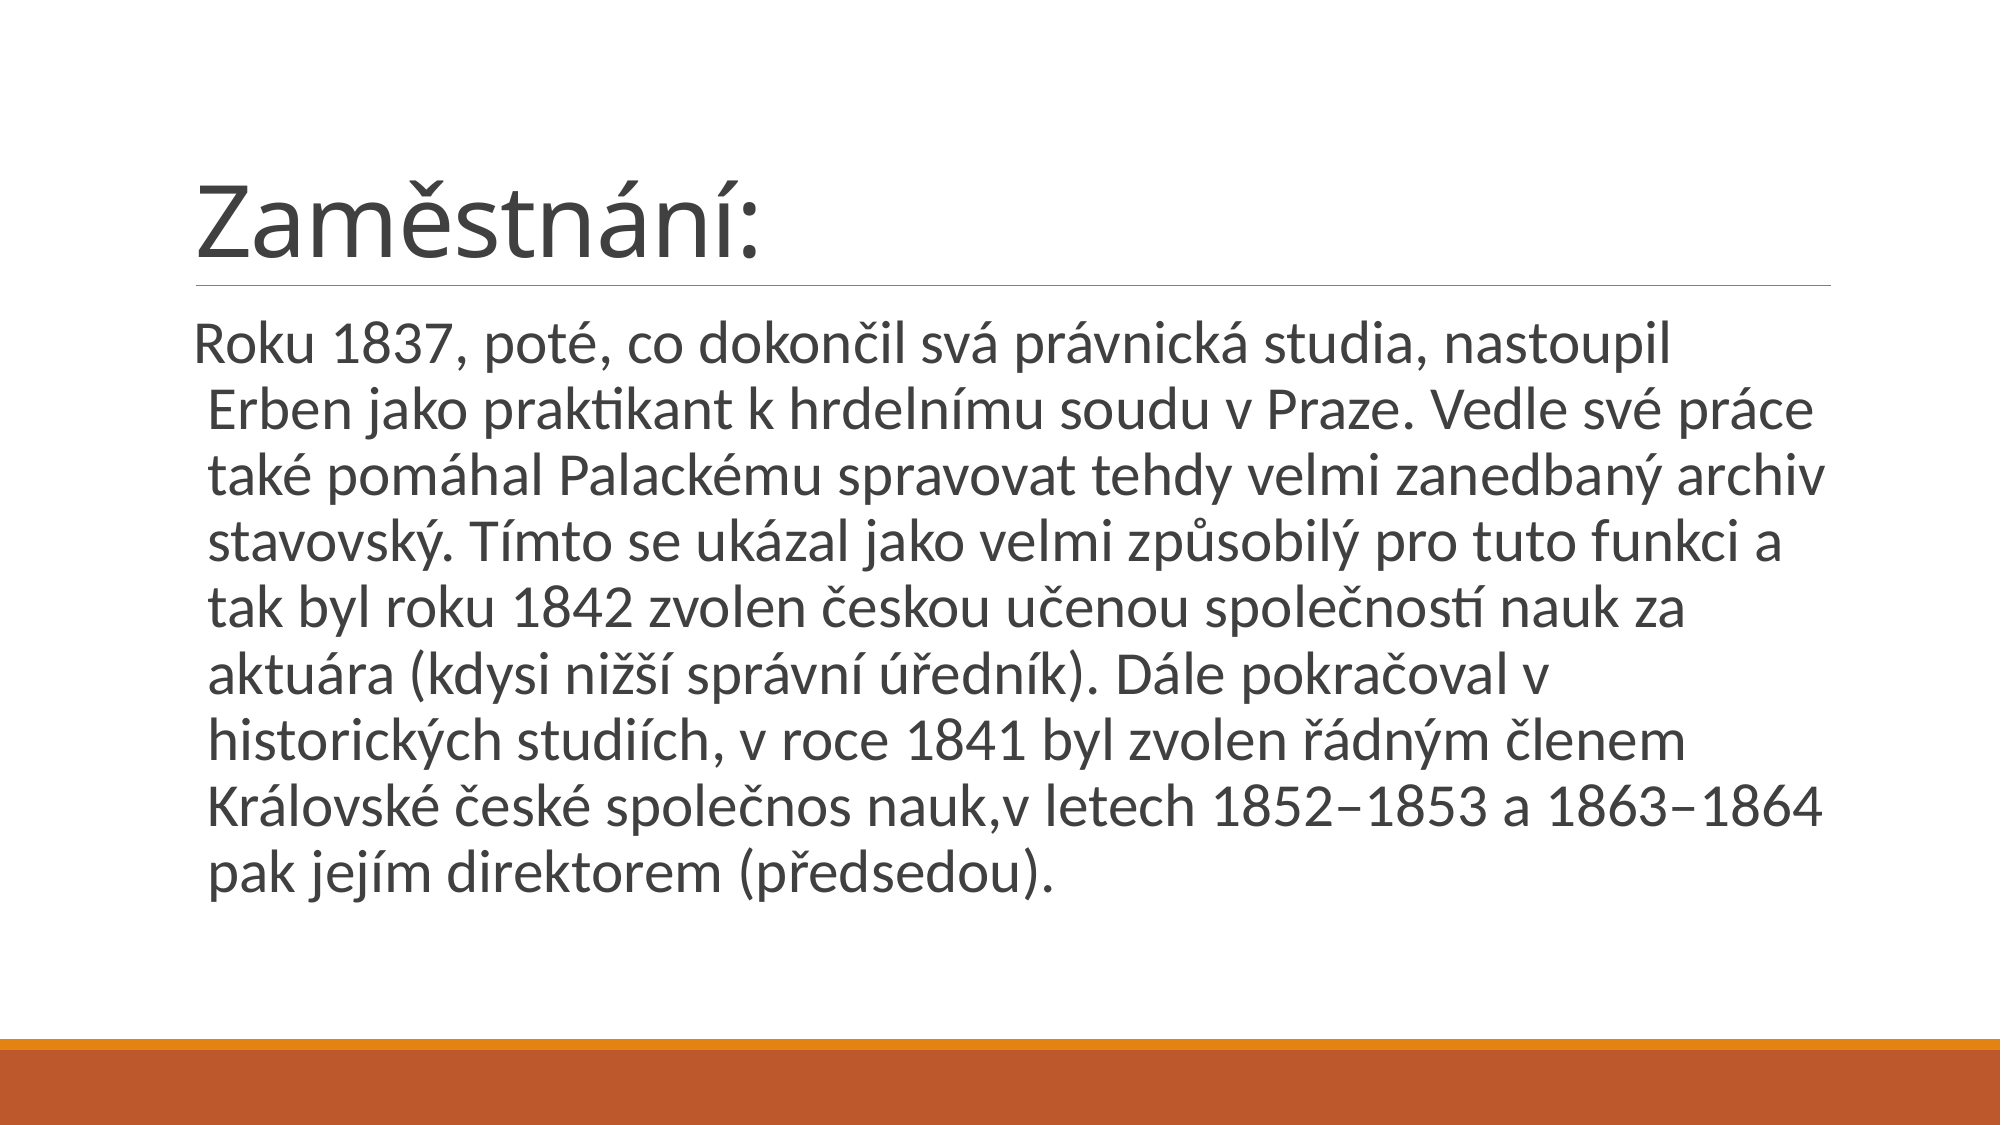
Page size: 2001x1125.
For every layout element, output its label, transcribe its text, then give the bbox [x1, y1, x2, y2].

list Roku 1837, poté, co dokončil svá právnická studia, nastoupil Erben jako praktikant k hrdelnímu soudu v Praze. Vedle své práce také pomáhal Palackému spravovat tehdy velmi zanedbaný archiv stavovský. Tímto se ukázal jako velmi způsobilý pro tuto funkci a tak byl roku 1842 zvolen českou učenou společností nauk za aktuára (kdysi nižší správní úředník). Dále pokračoval v historických studiích, v roce 1841 byl zvolen řádným členem Královské české společnos nauk,v letech 1852–1853 a 1863–1864 pak jejím direktorem (předsedou). [180, 302, 1831, 963]
title Zaměstnání: [180, 47, 1831, 286]
